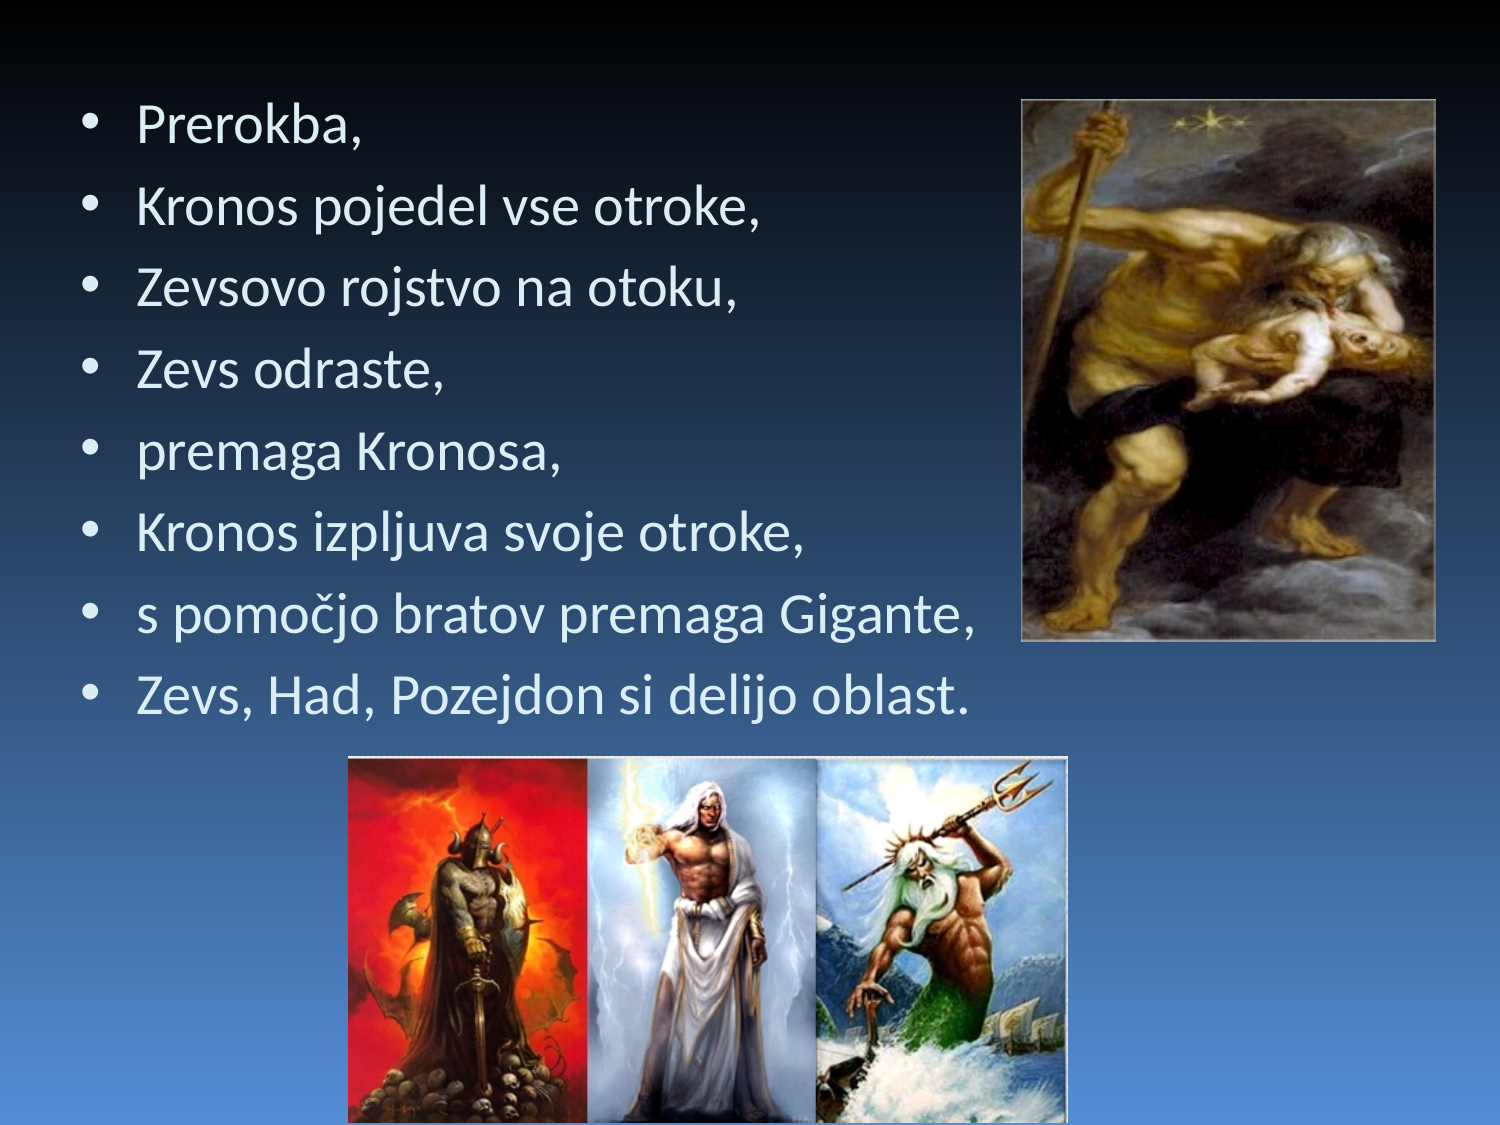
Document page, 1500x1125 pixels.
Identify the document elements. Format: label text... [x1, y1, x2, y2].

list Prerokba, Kronos pojedel vse otroke, Zevsovo rojstvo na otoku, Zevs odraste, premaga Kronosa, Kronos izpljuva svoje otroke, s pomočjo bratov premaga Gigante, Zevs, Had, Pozejdon si delijo oblast. [64, 78, 1425, 1071]
picture [1021, 99, 1436, 642]
picture [348, 756, 1068, 1123]
